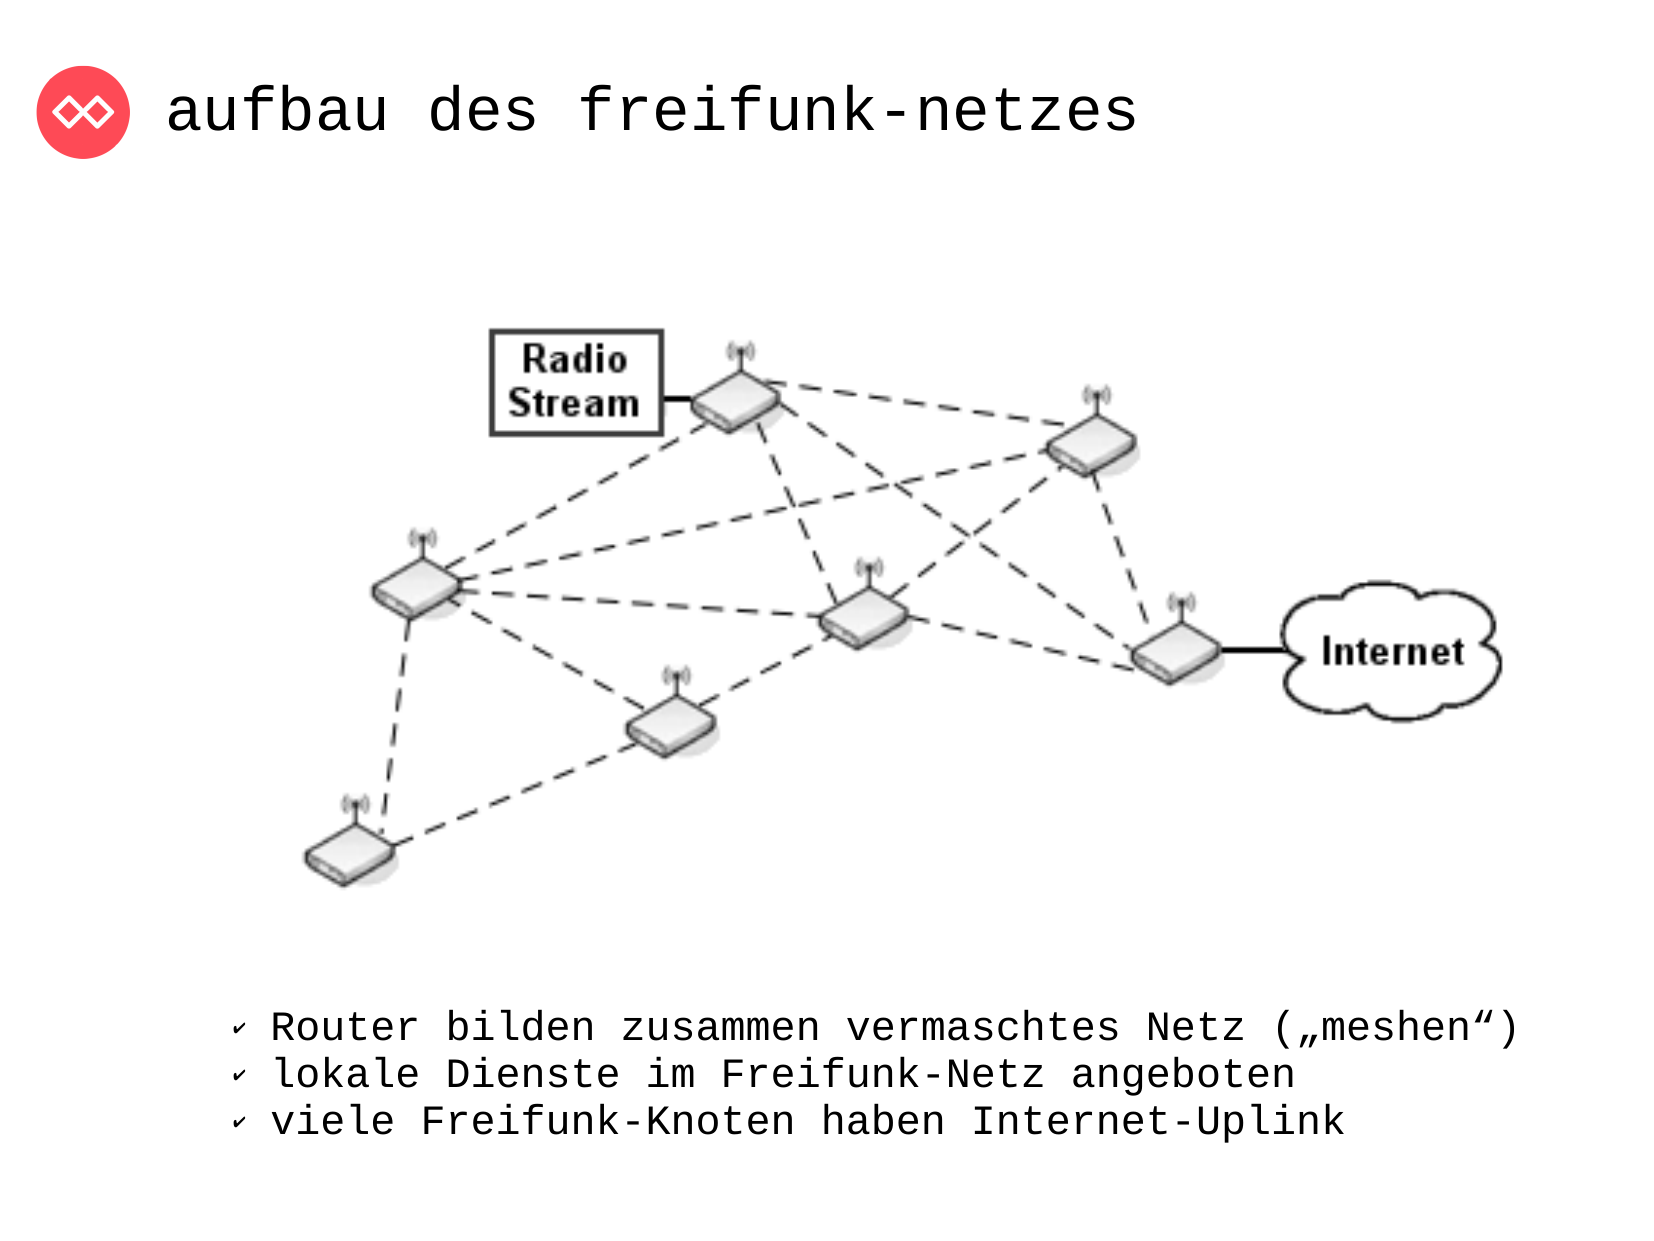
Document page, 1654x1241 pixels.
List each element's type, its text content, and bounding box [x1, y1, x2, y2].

picture [277, 318, 1532, 920]
text_box Router bilden zusammen vermaschtes Netz („meshen“) lokale Dienste im Freifunk-Netz angeboten viele Freifunk-Knoten haben Internet-Uplink [218, 998, 1536, 1196]
title aufbau des freifunk-netzes [165, 17, 1654, 211]
picture [17, 46, 149, 178]
